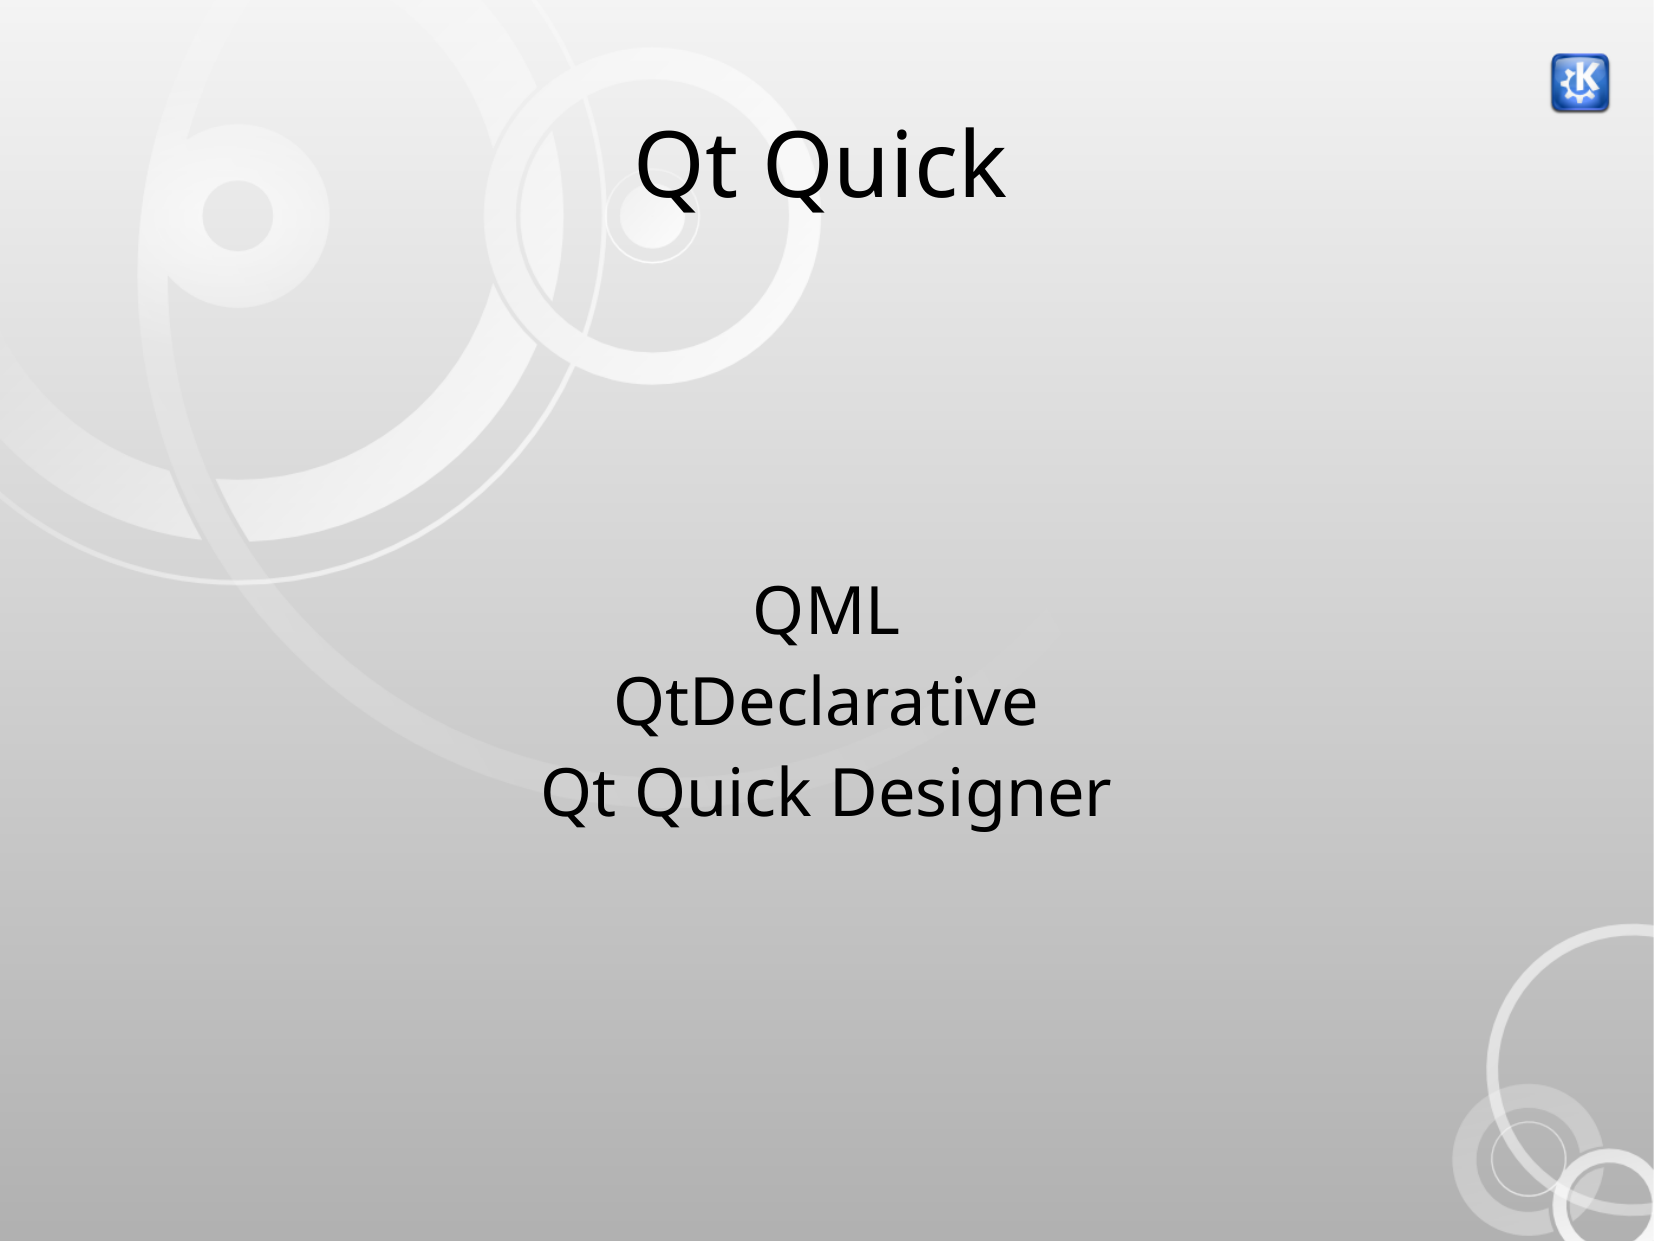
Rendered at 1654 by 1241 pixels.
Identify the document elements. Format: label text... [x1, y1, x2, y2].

title Qt Quick [76, 66, 1565, 259]
subtitle QML QtDeclarative Qt Quick Designer [82, 297, 1571, 1102]
picture [0, 0, 1654, 1241]
